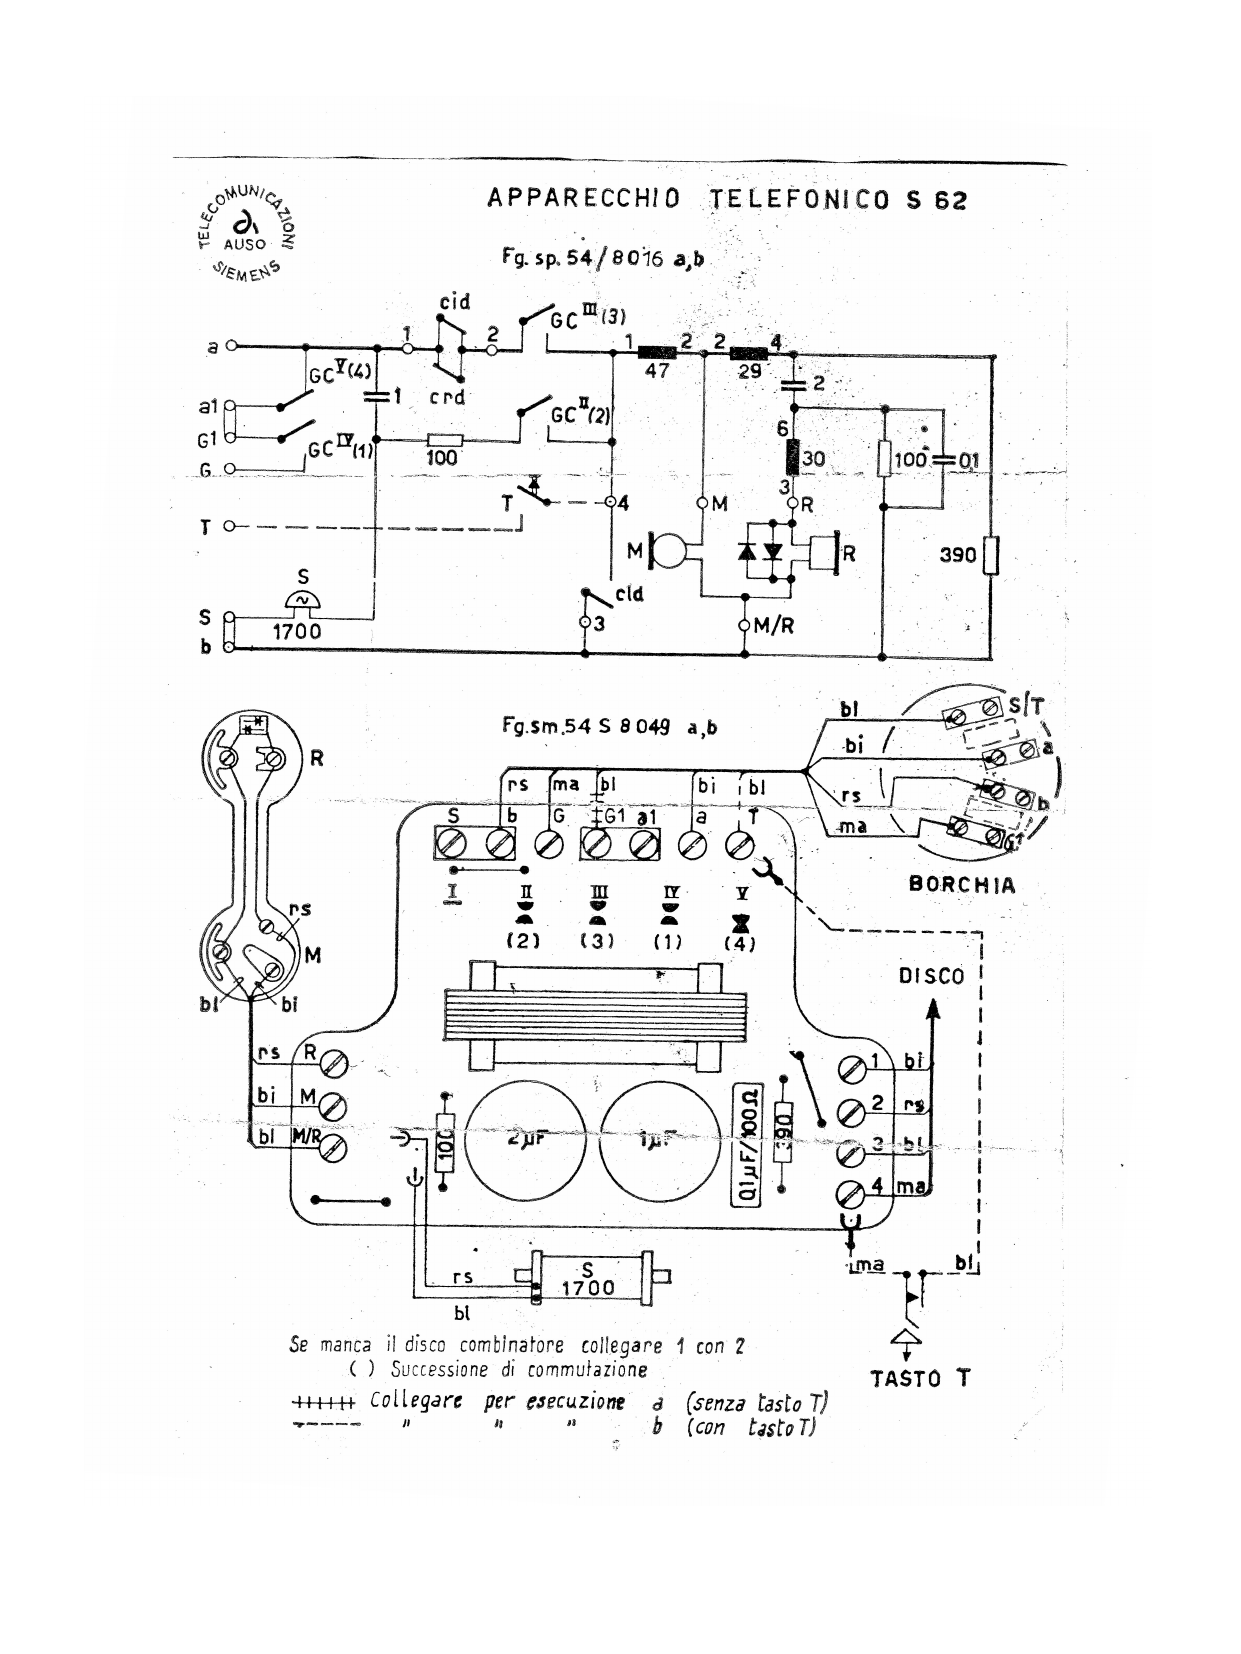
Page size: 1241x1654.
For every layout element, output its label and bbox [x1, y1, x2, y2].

picture [84, 96, 1152, 1506]
